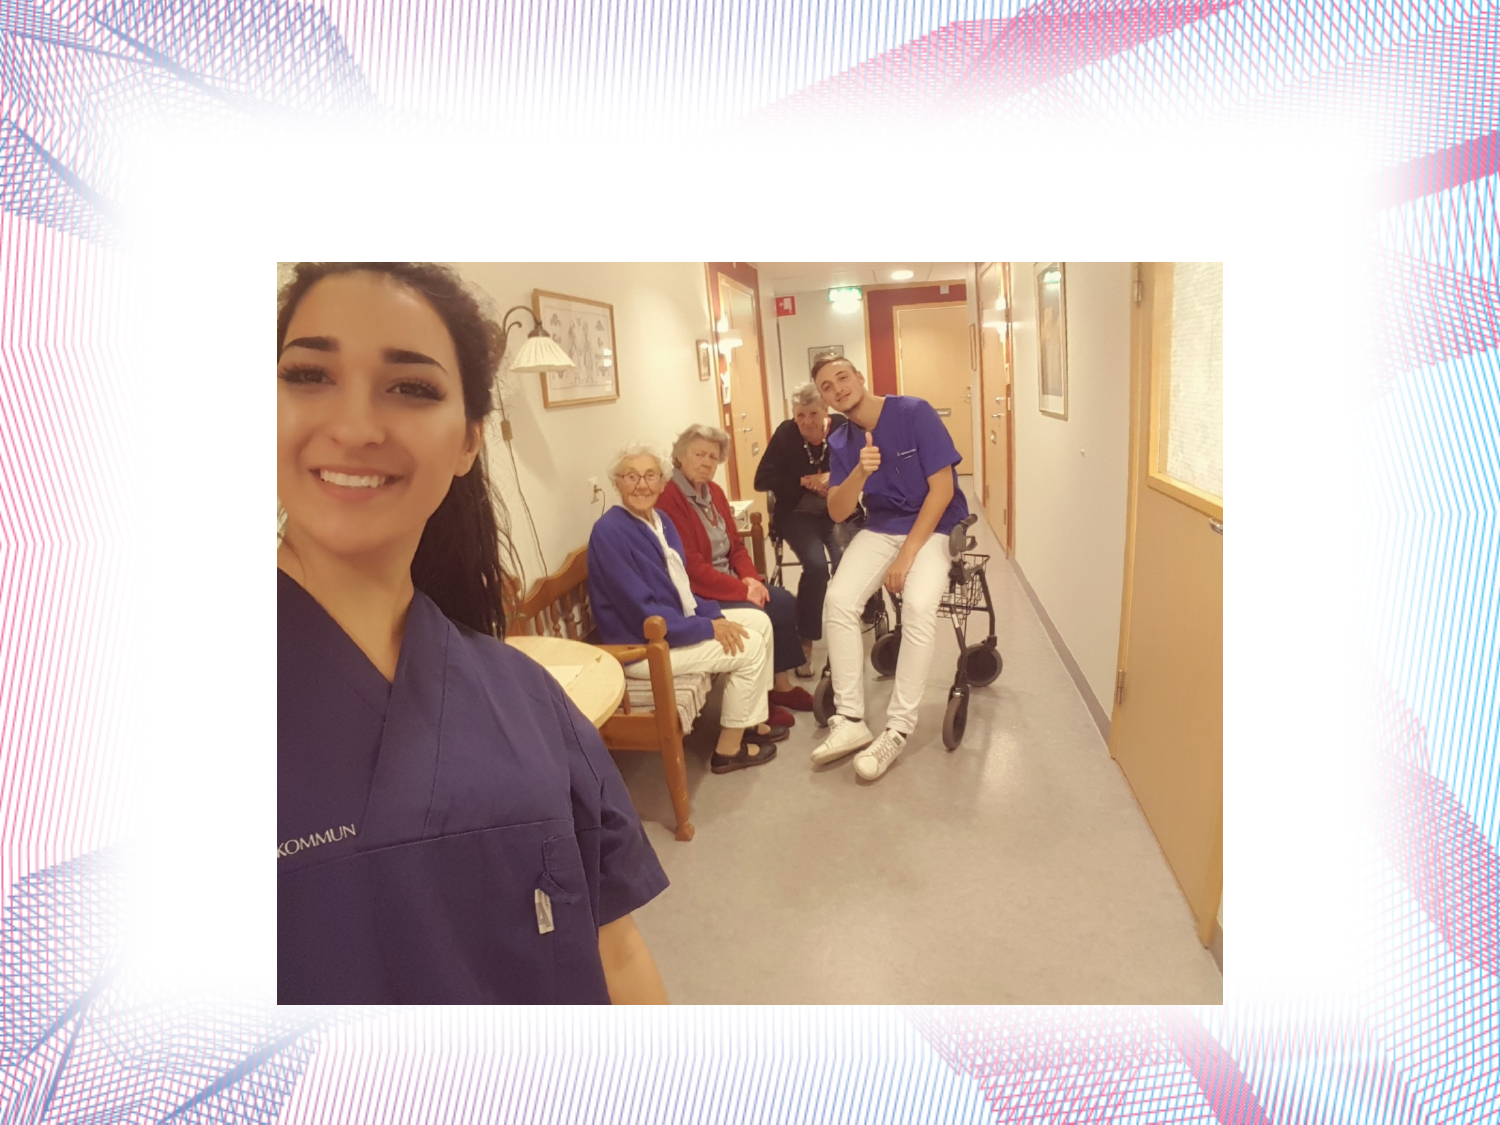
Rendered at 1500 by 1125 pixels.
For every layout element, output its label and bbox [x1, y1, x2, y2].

picture [277, 262, 1223, 1005]
